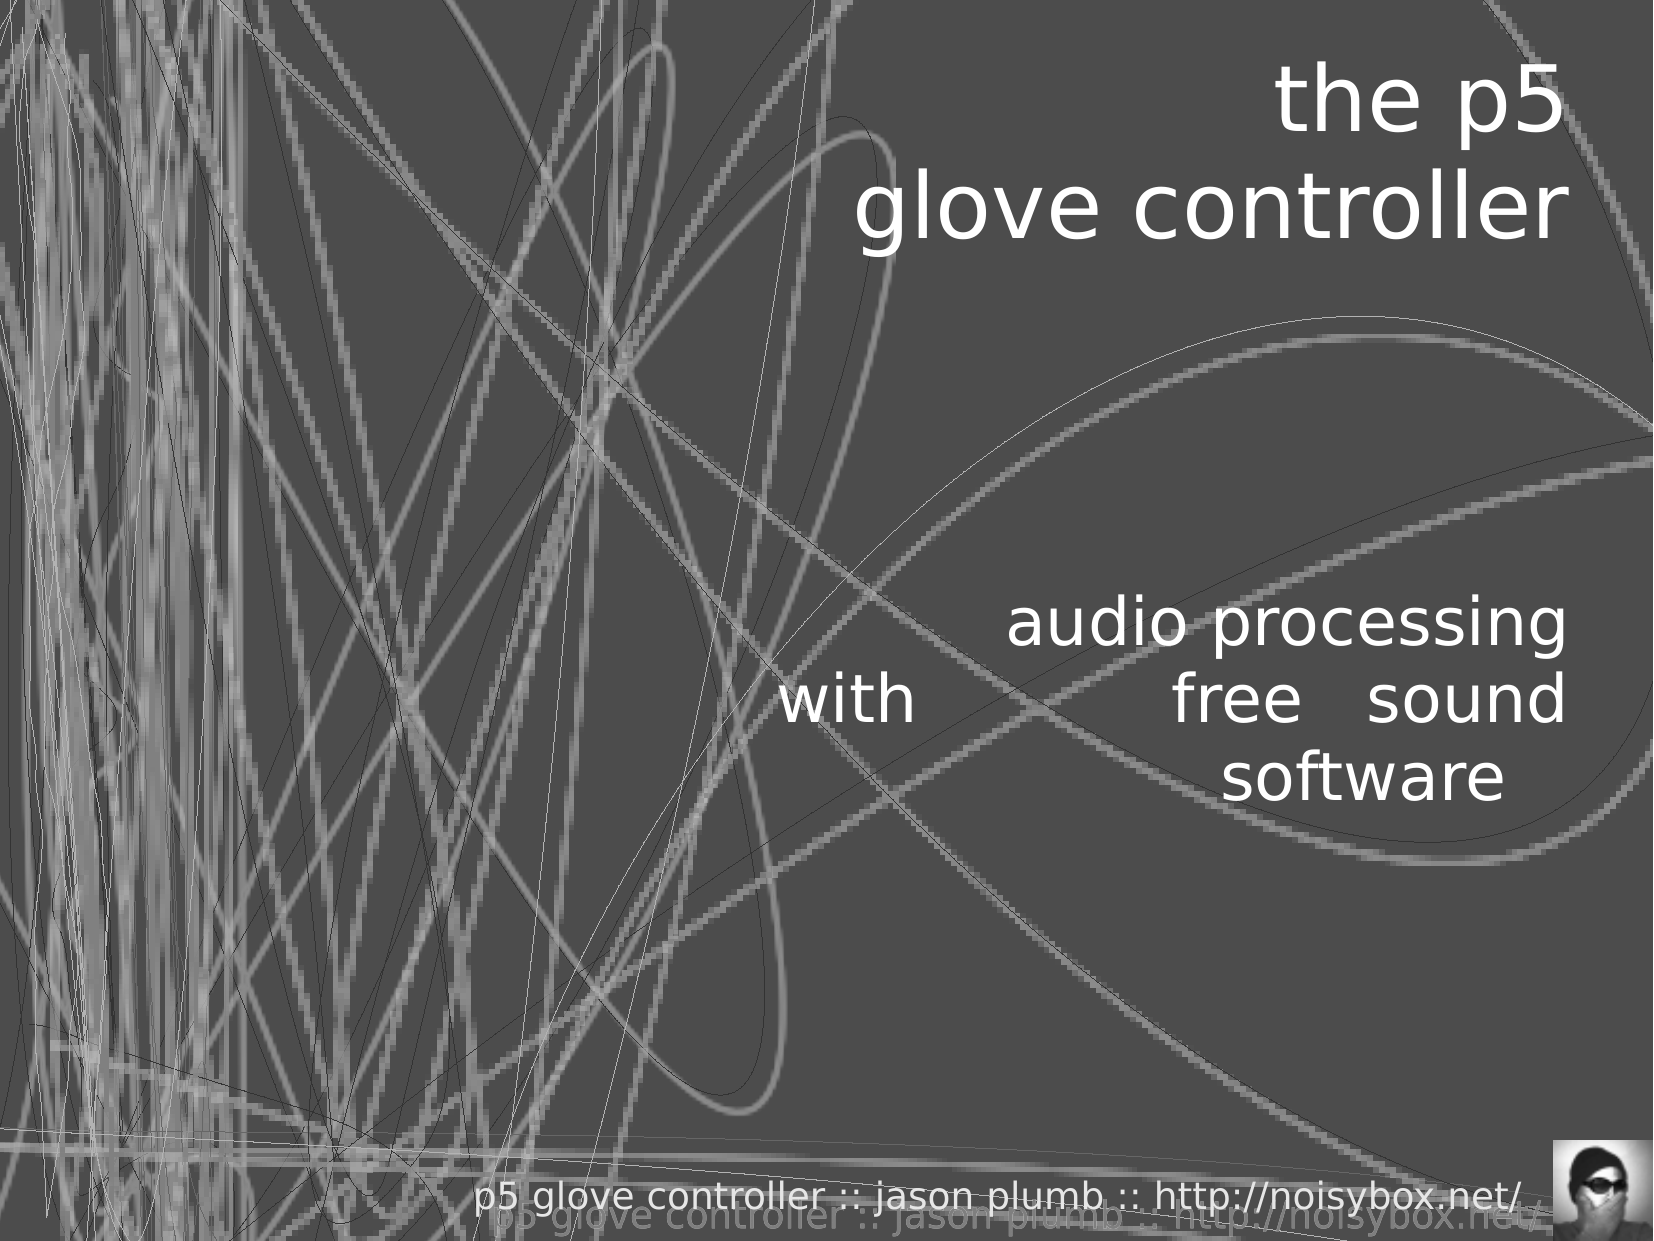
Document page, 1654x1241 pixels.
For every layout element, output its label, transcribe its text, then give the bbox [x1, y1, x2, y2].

text_box % [0, 0, 628, 701]
subtitle audio processing with free sound software [82, 297, 1571, 1102]
picture [1553, 1140, 1653, 1241]
text_box p5 glove controller :: jason plumb :: http://noisybox.net/ [458, 1167, 1544, 1227]
title the p5 glove controller [628, 45, 1571, 261]
